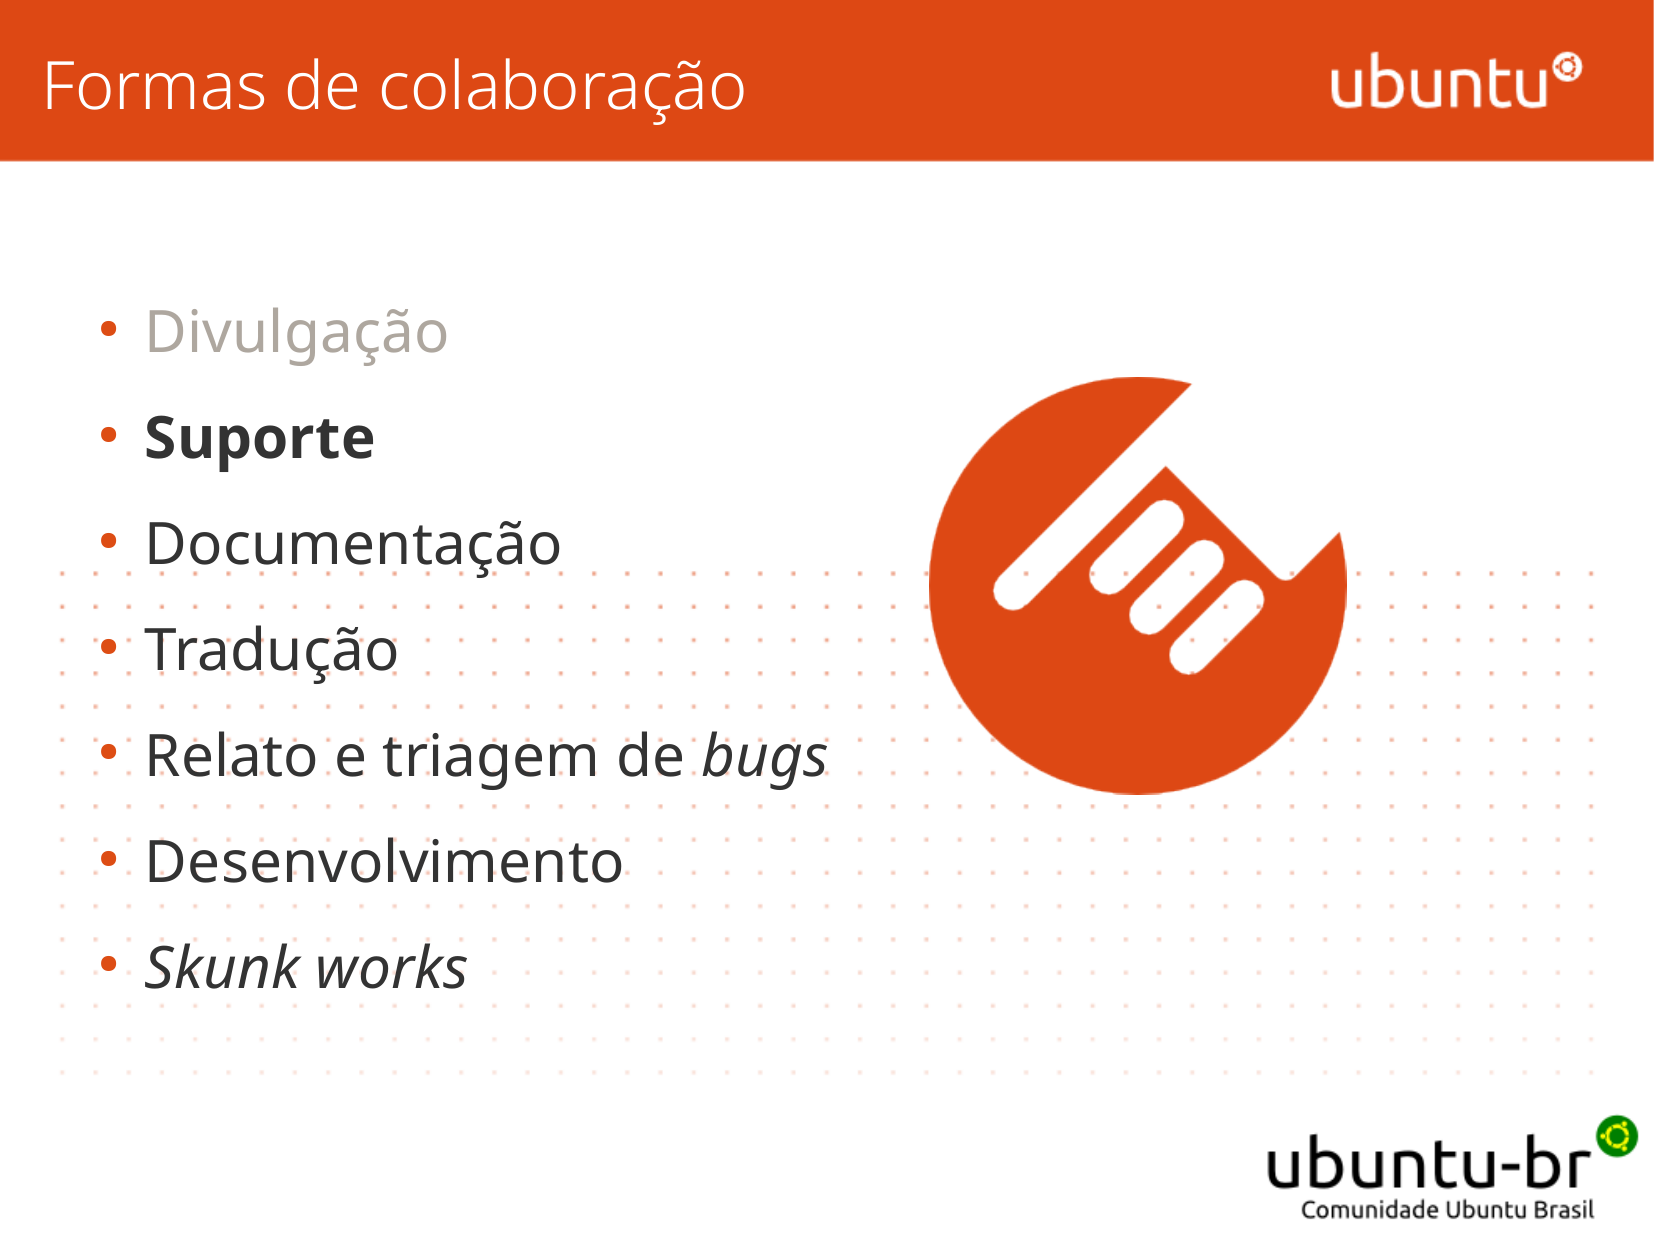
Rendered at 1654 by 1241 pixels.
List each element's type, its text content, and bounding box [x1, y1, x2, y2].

title Formas de colaboração [41, 31, 1300, 136]
list Divulgação Suporte Documentação Tradução Relato e triagem de bugs Desenvolvimento Skunk works [82, 290, 1538, 1010]
picture [0, 0, 1654, 1241]
